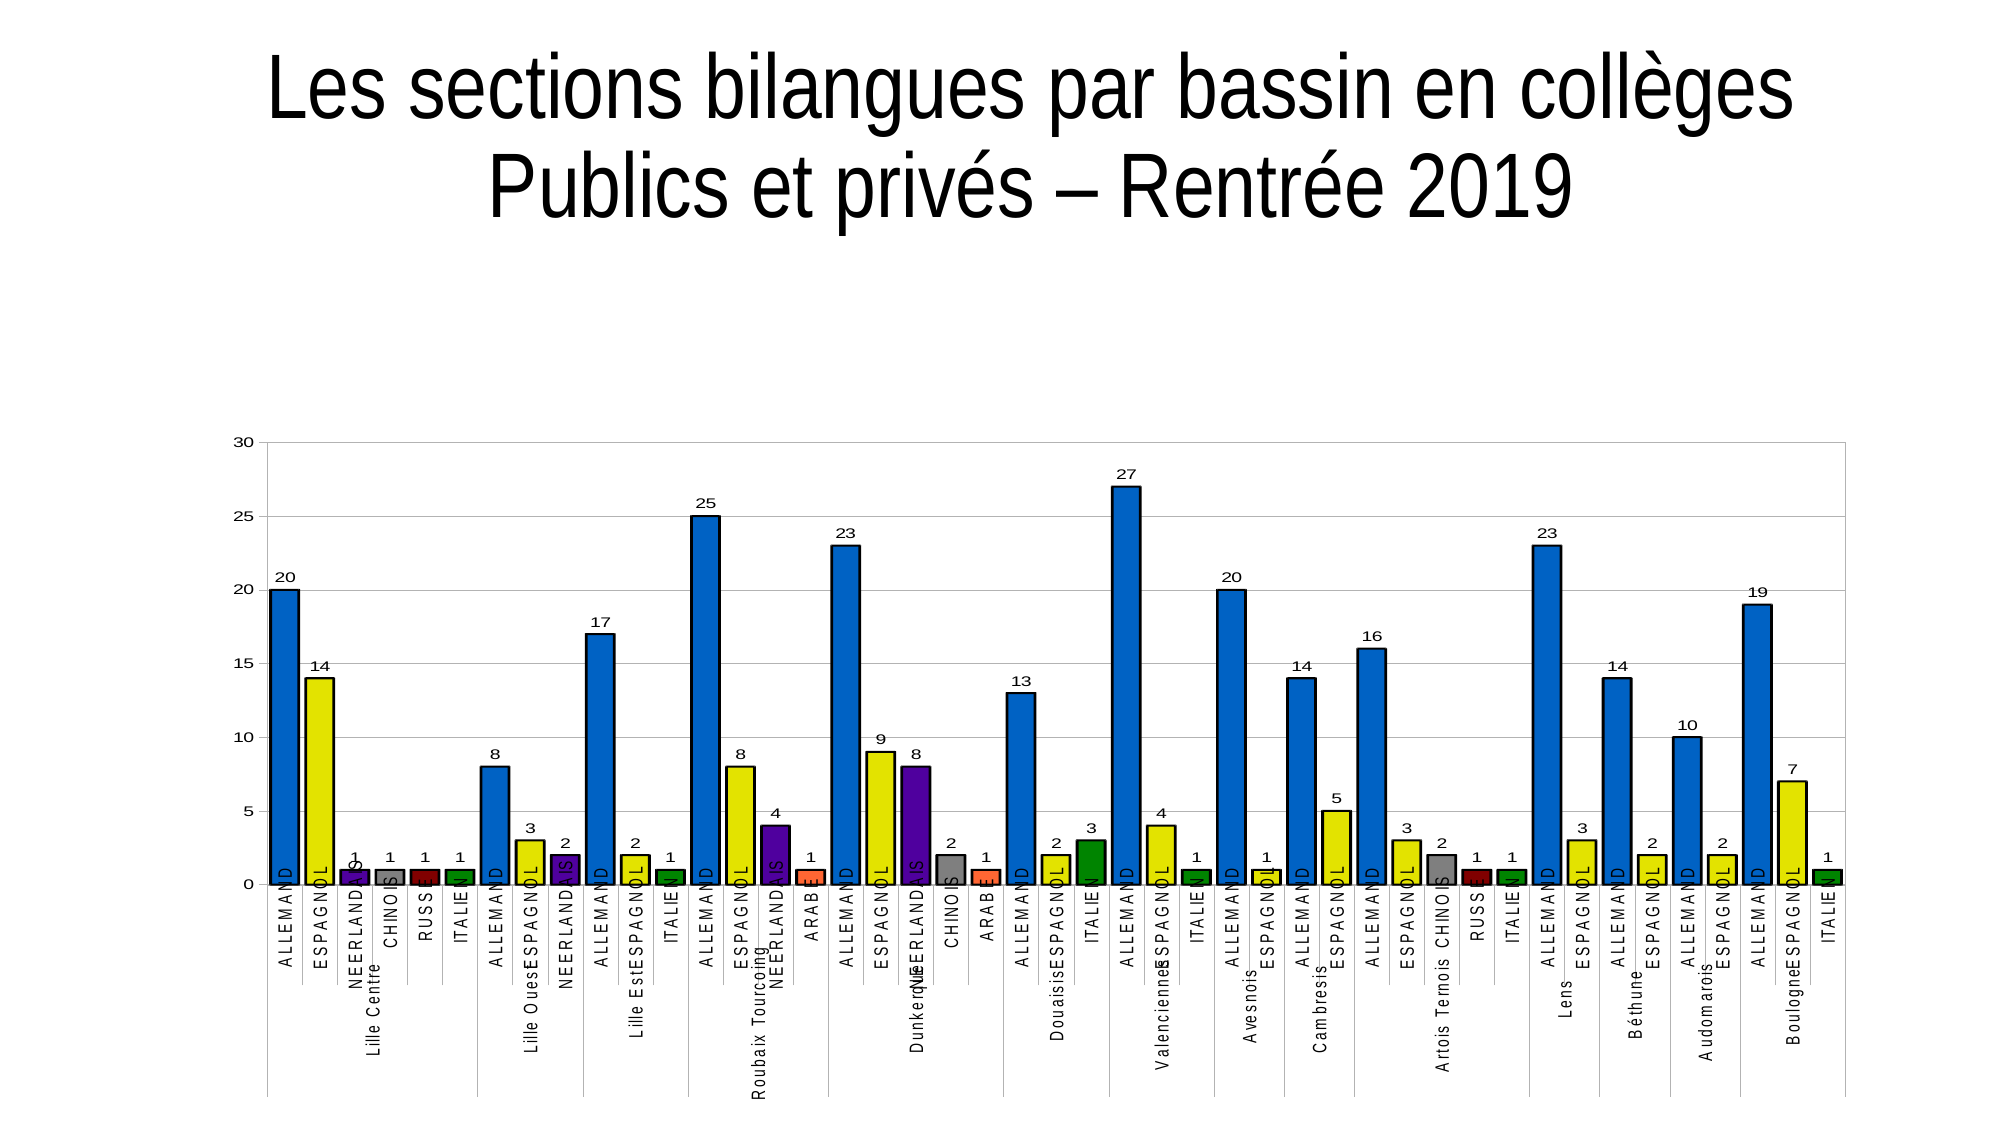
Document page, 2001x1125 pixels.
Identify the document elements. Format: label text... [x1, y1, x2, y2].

title Les sections bilangues par bassin en collèges Publics et privés – Rentrée 2019 [169, 32, 1894, 358]
picture [169, 358, 1916, 1125]
